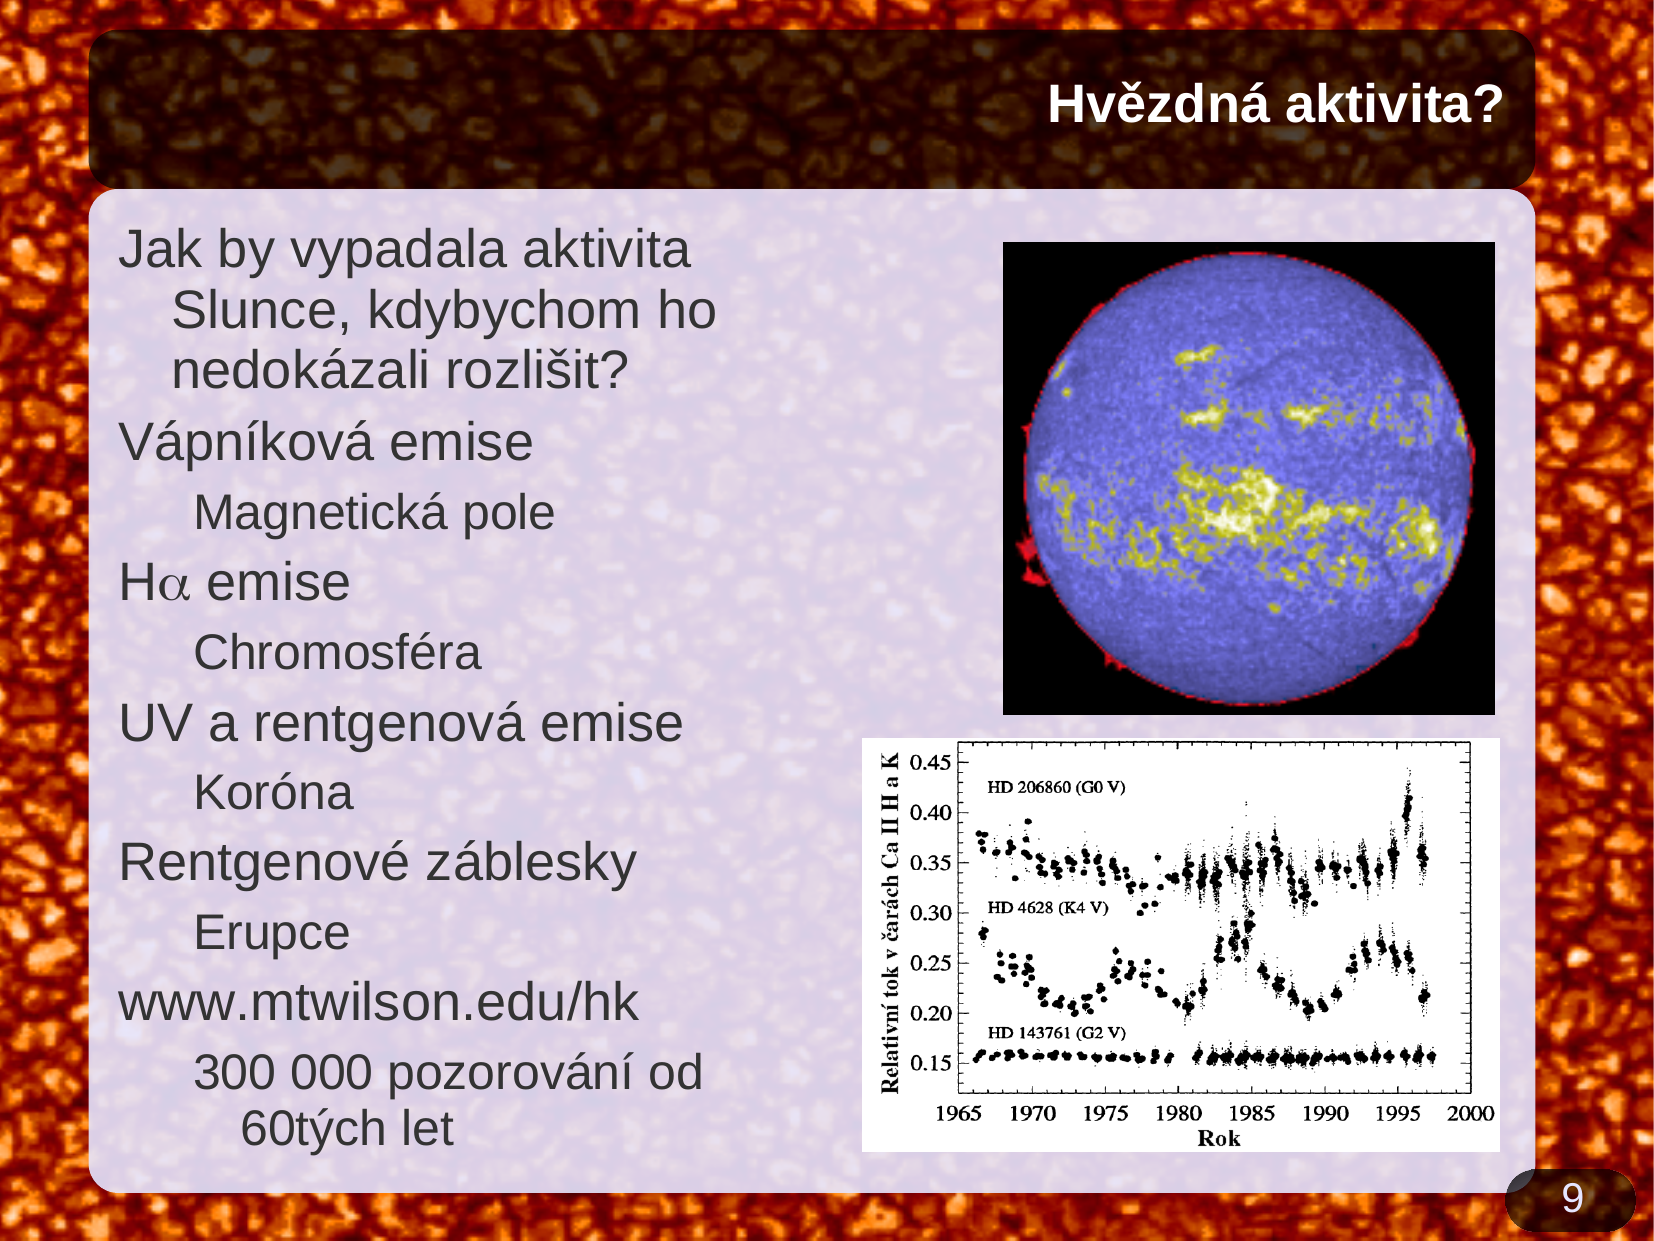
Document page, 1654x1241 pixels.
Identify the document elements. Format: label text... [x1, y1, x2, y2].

title Hvězdná aktivita? [118, 59, 1506, 148]
picture [0, 0, 1654, 1241]
list Jak by vypadala aktivita Slunce, kdybychom ho nedokázali rozlišit? Vápníková emise Magnetická pole Ha emise Chromosféra UV a rentgenová emise Koróna Rentgenové záblesky Erupce www.mtwilson.edu/hk 300 000 pozorování od 60tých let [118, 218, 781, 1166]
